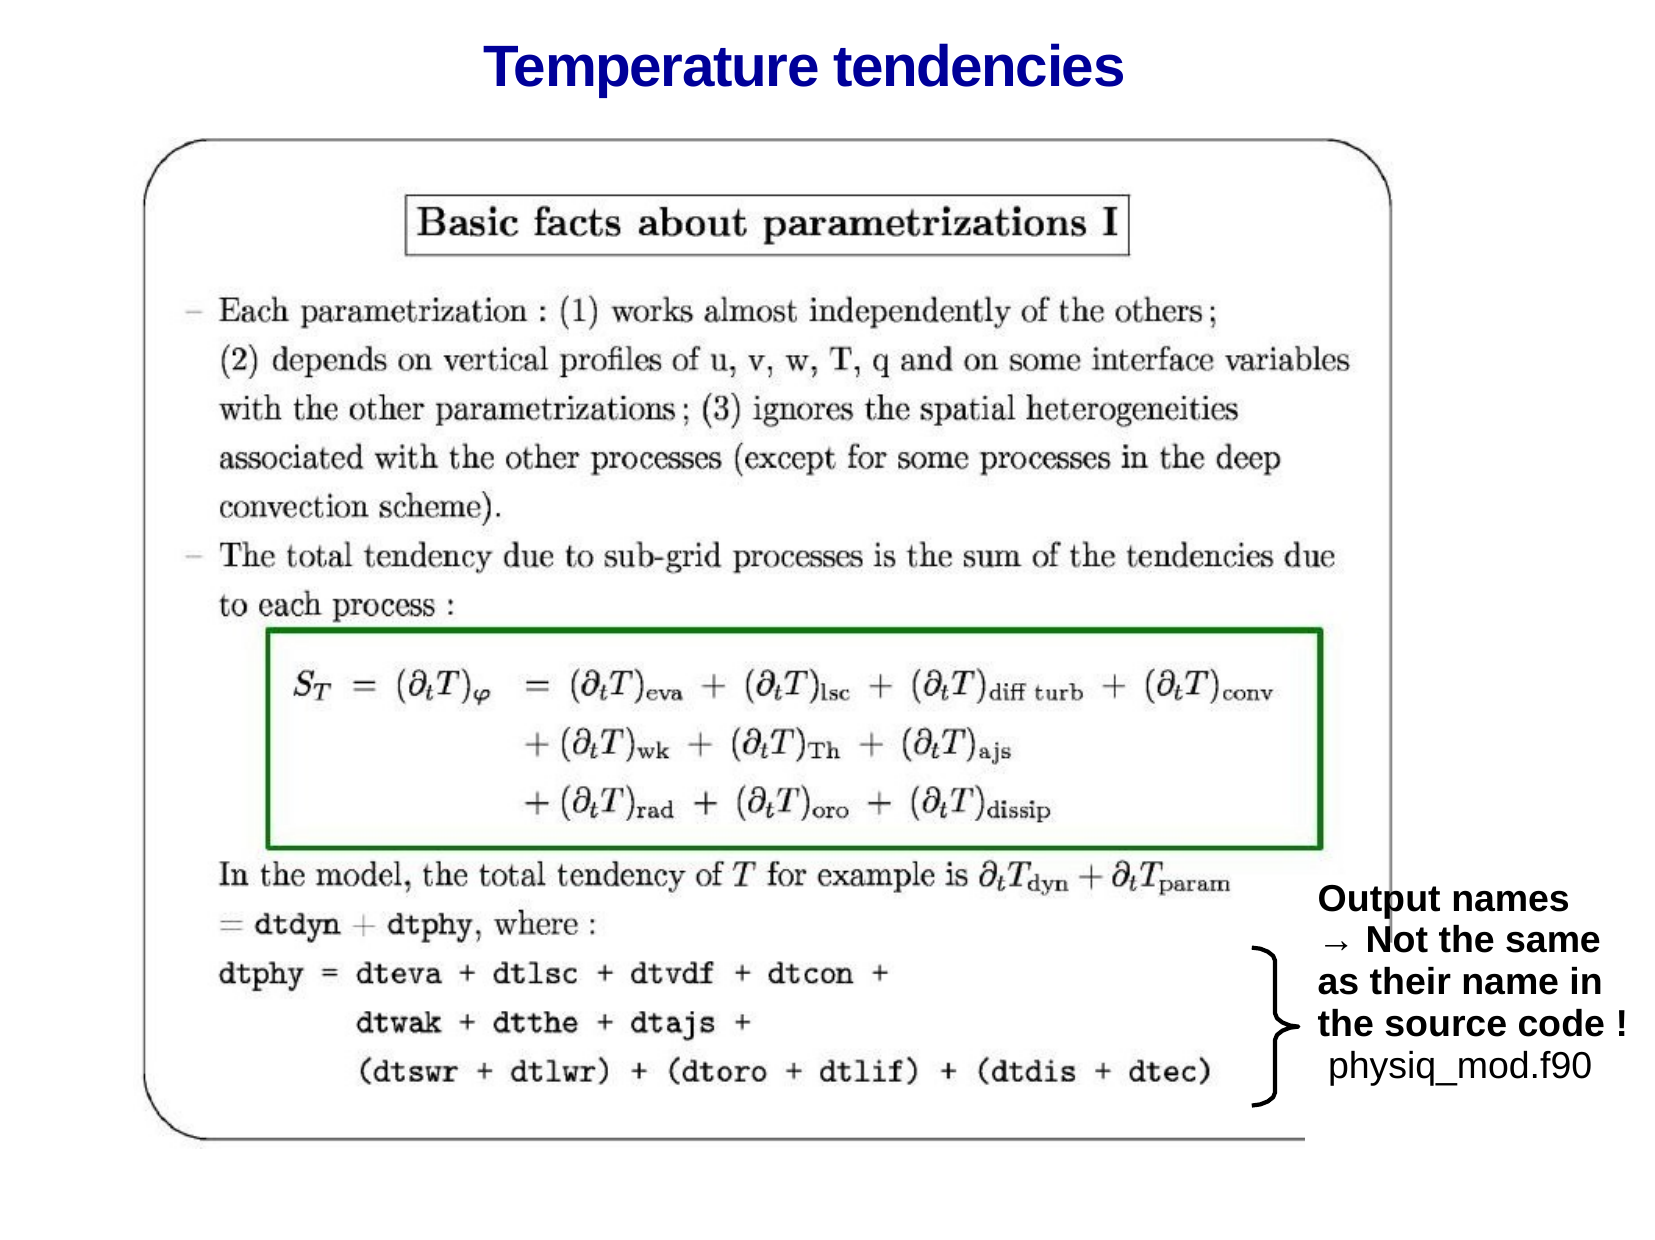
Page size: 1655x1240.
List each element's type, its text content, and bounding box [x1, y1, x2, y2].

text_box Temperature tendencies [483, 27, 1157, 102]
text_box Output names → Not the same as their name in the source code ! physiq_mod.f90 [1317, 745, 1632, 1153]
text_box [133, 137, 1653, 1166]
